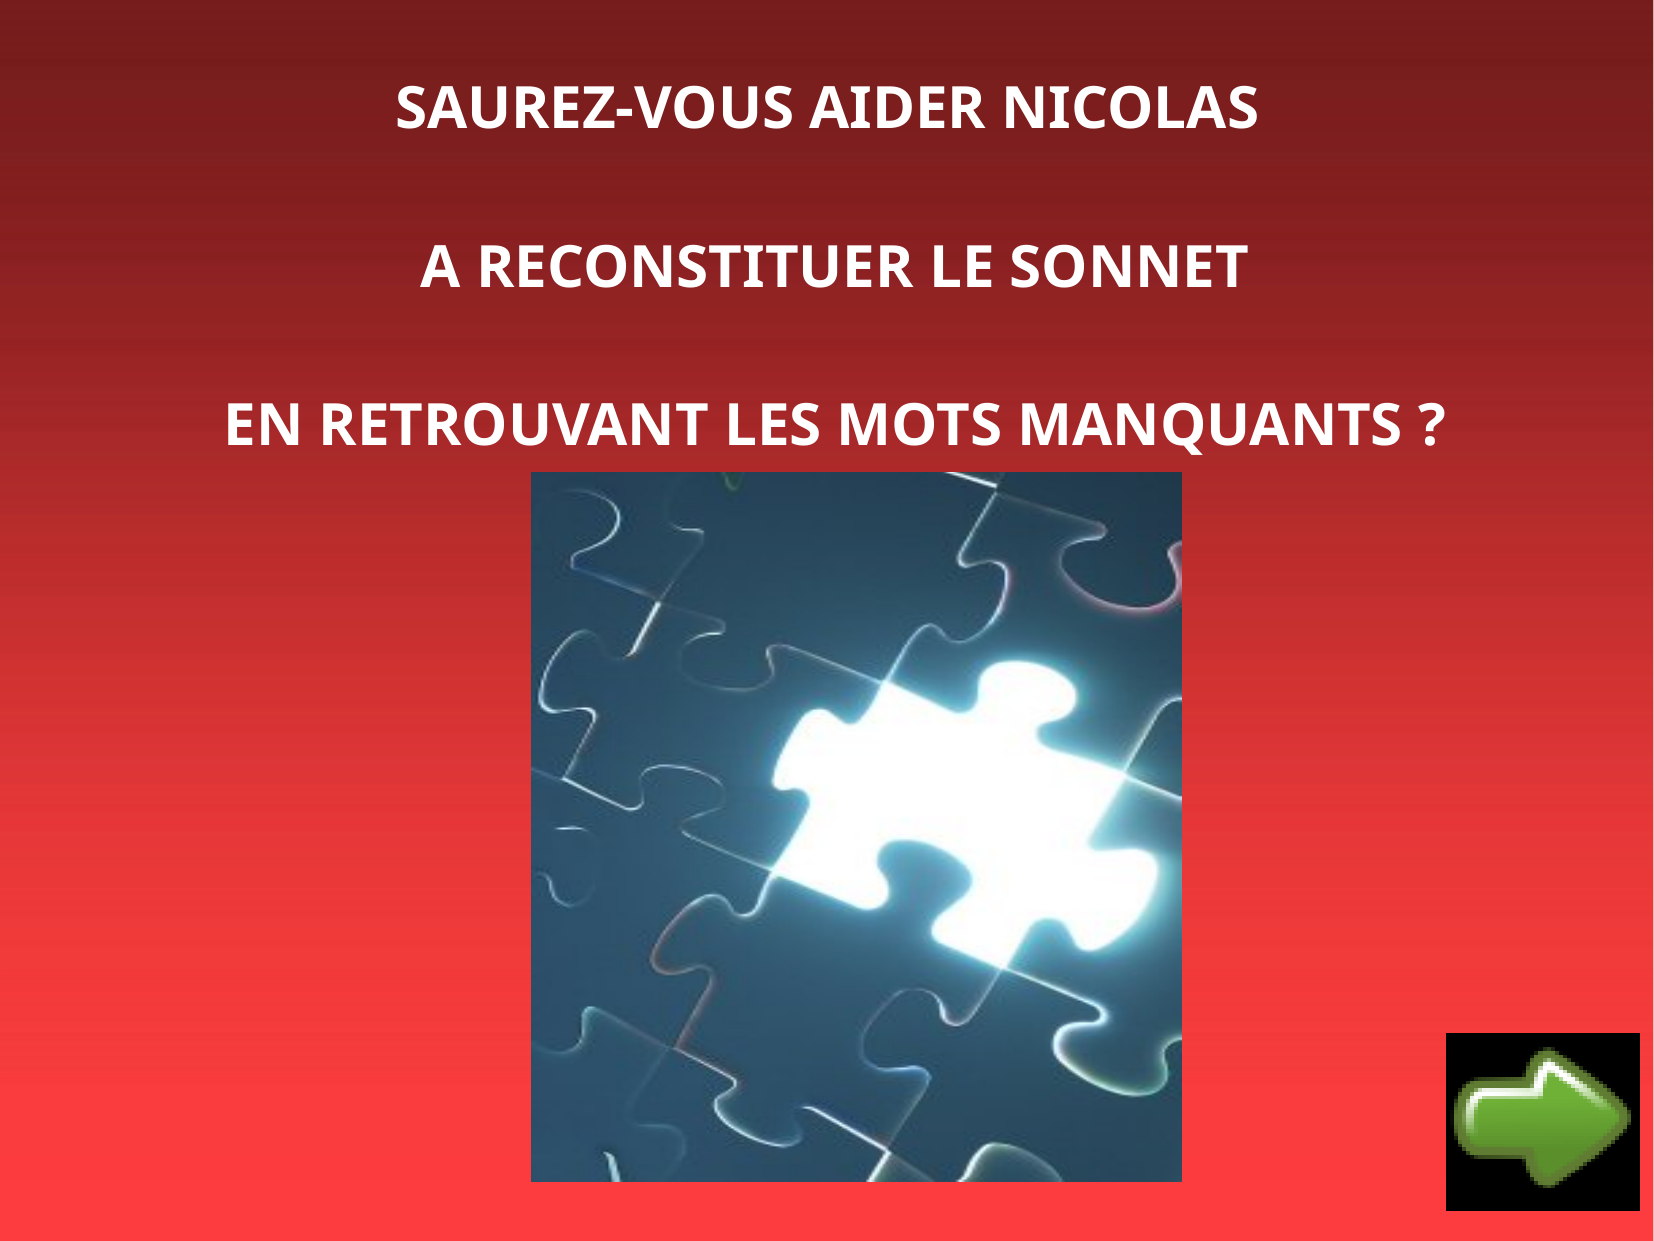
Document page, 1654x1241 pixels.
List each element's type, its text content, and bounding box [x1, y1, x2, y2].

text_box SAUREZ-VOUS AIDER NICOLAS A RECONSTITUER LE SONNET EN RETROUVANT LES MOTS MANQUANTS ? [147, 59, 1523, 416]
picture [0, 0, 1654, 1241]
